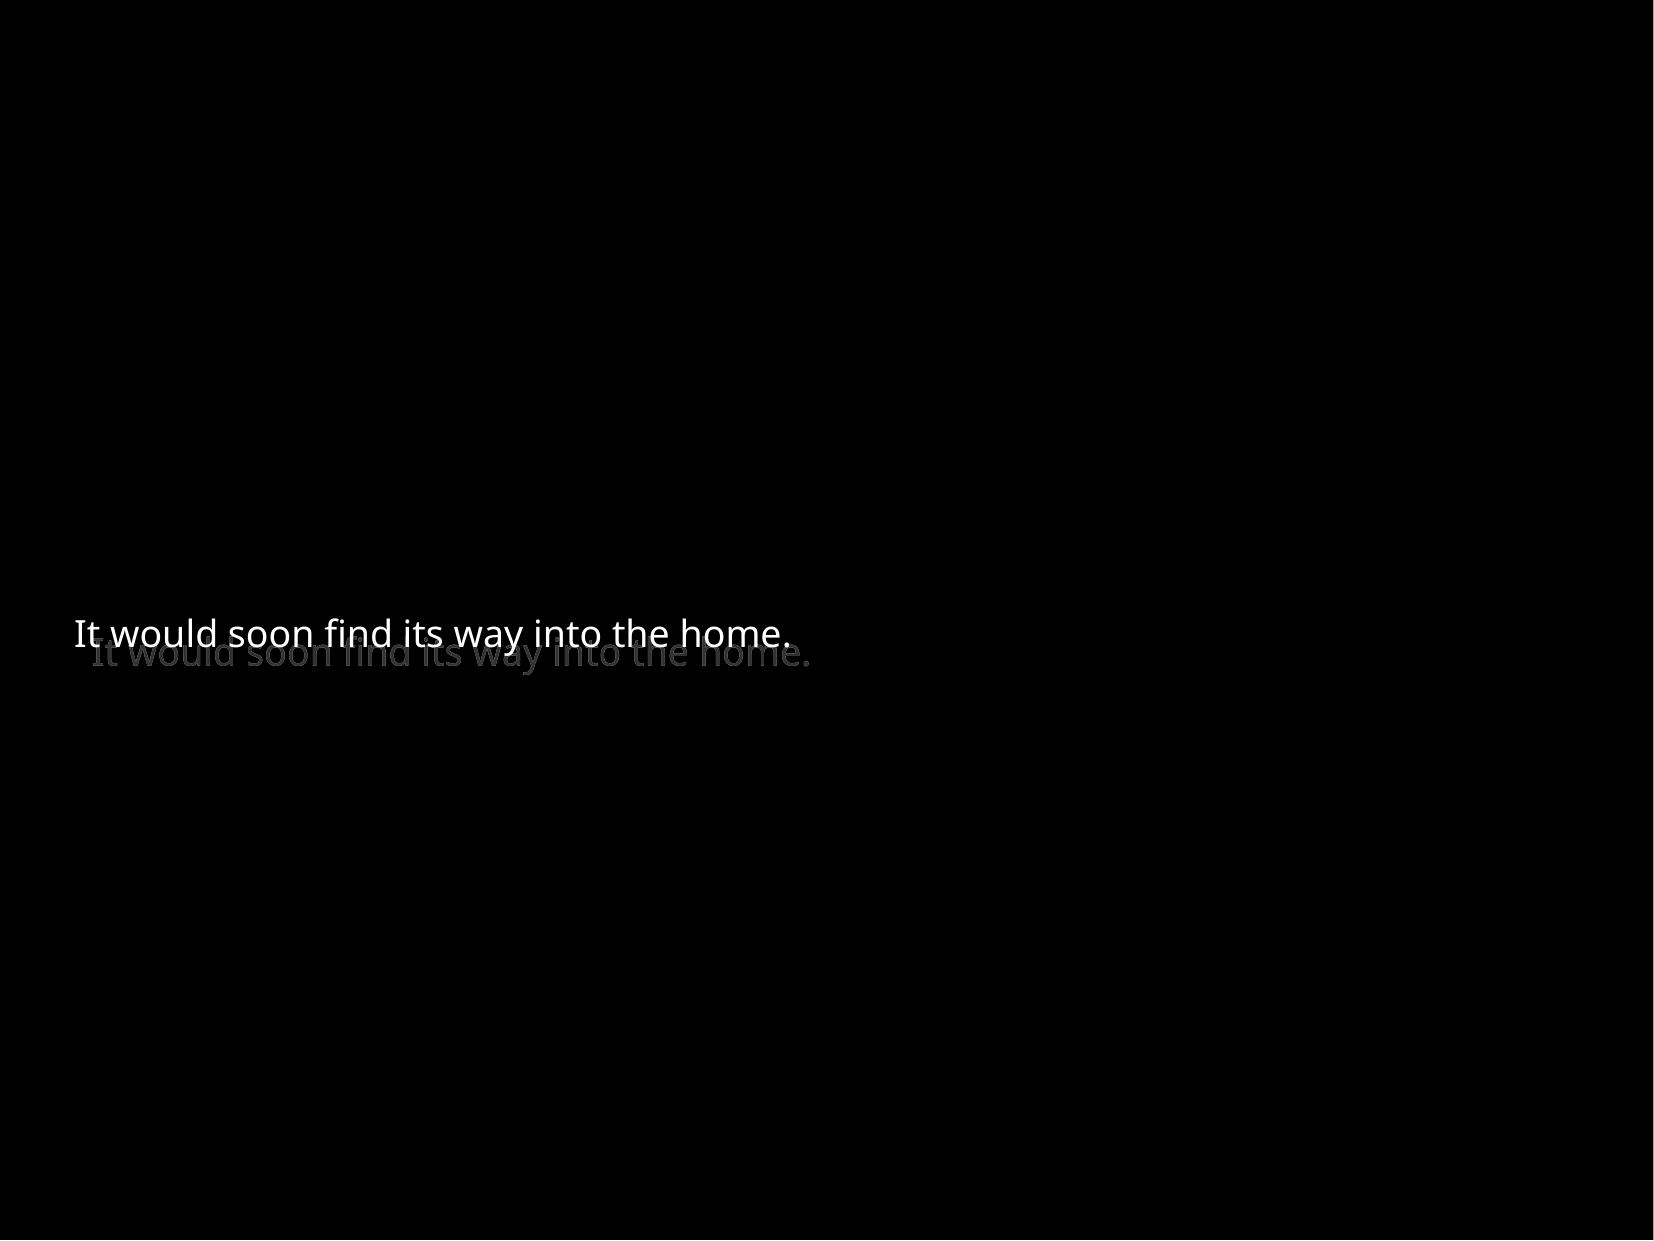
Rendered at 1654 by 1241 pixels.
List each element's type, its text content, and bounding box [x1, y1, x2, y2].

text_box It would soon find its way into the home. [59, 600, 839, 668]
